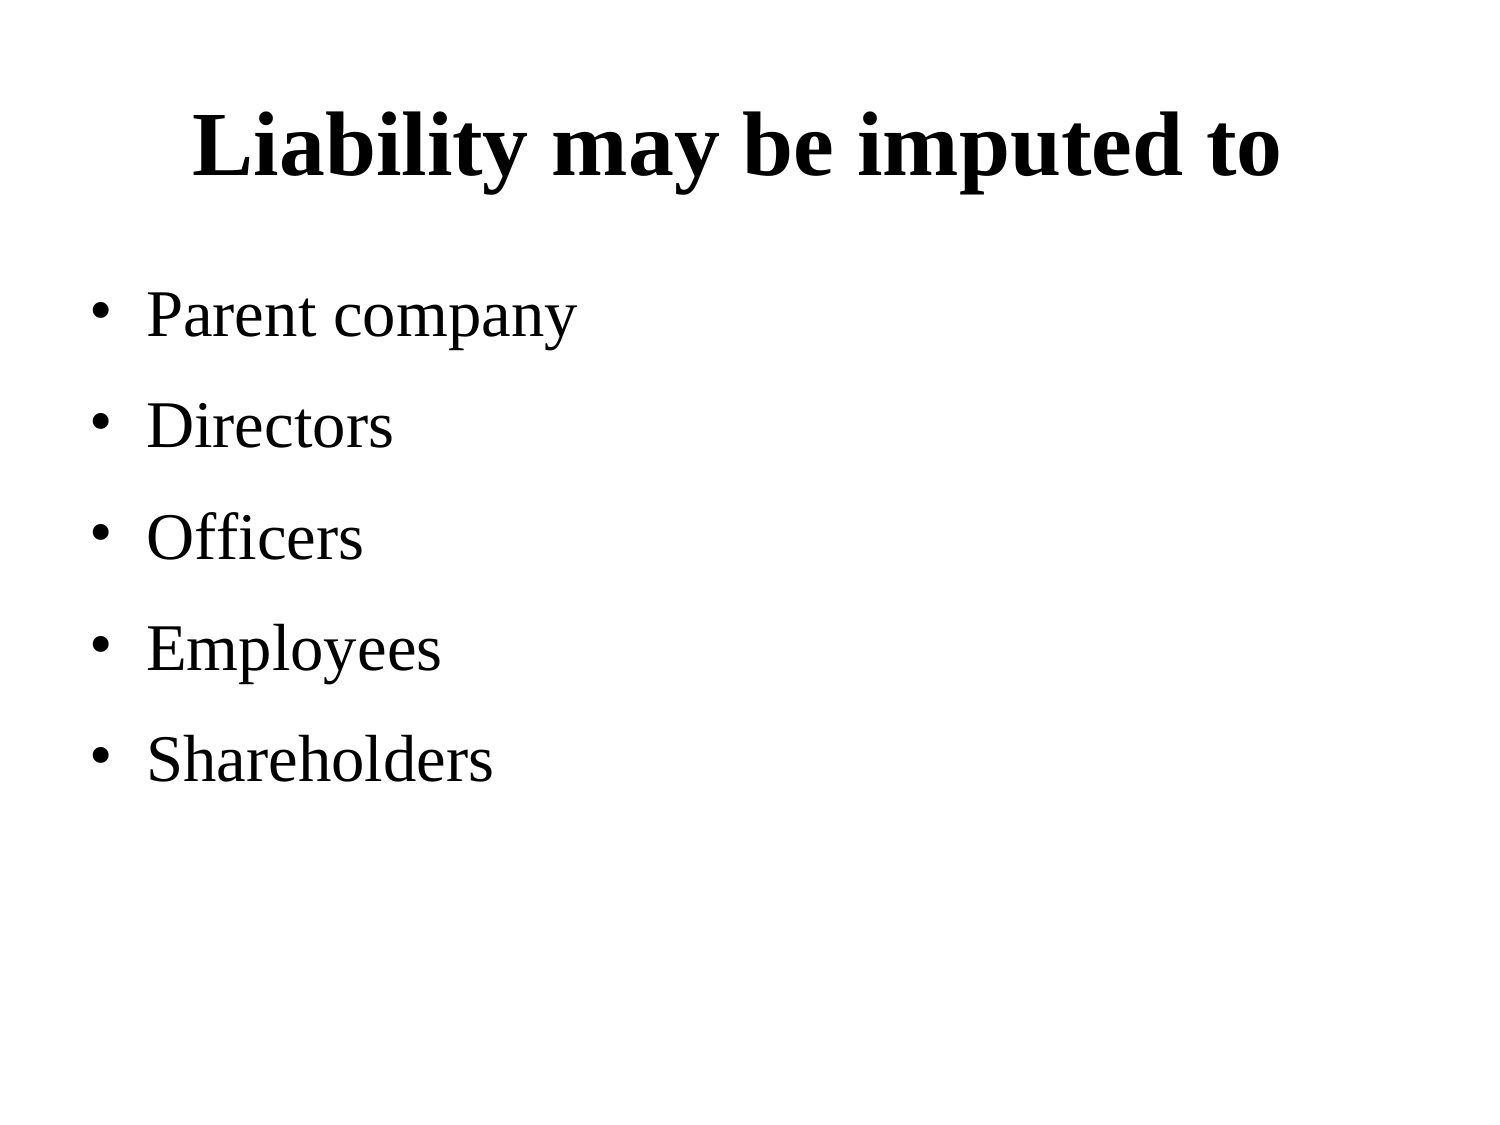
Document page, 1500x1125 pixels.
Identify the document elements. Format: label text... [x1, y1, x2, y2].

list Parent company Directors Officers Employees Shareholders [75, 262, 1426, 1005]
title Liability may be imputed to [75, 45, 1426, 233]
